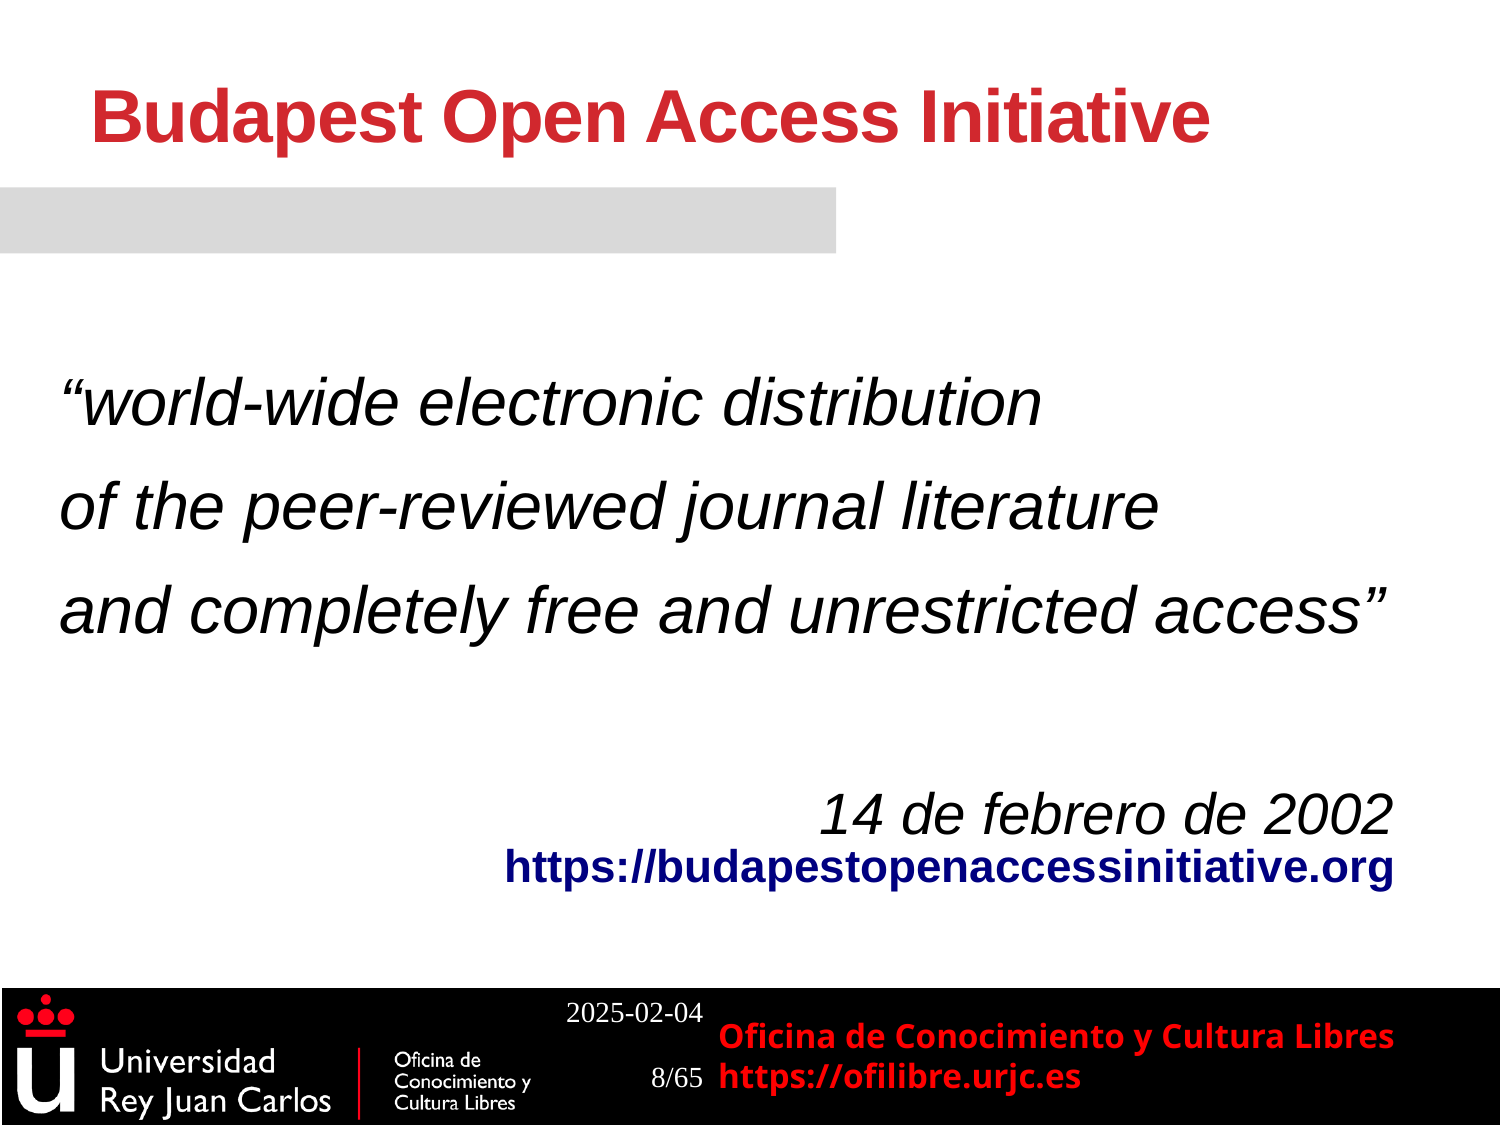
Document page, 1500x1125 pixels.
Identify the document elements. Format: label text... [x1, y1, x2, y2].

picture [17, 994, 531, 1120]
text_box Budapest Open Access Initiative [0, 24, 1326, 172]
title [75, 7, 1425, 196]
text_box “world-wide electronic distribution of the peer-reviewed journal literature and completely free and unrestricted access” 14 de febrero de 2002 [45, 357, 1411, 855]
text_box https://budapestopenaccessinitiative.org [489, 833, 1413, 909]
